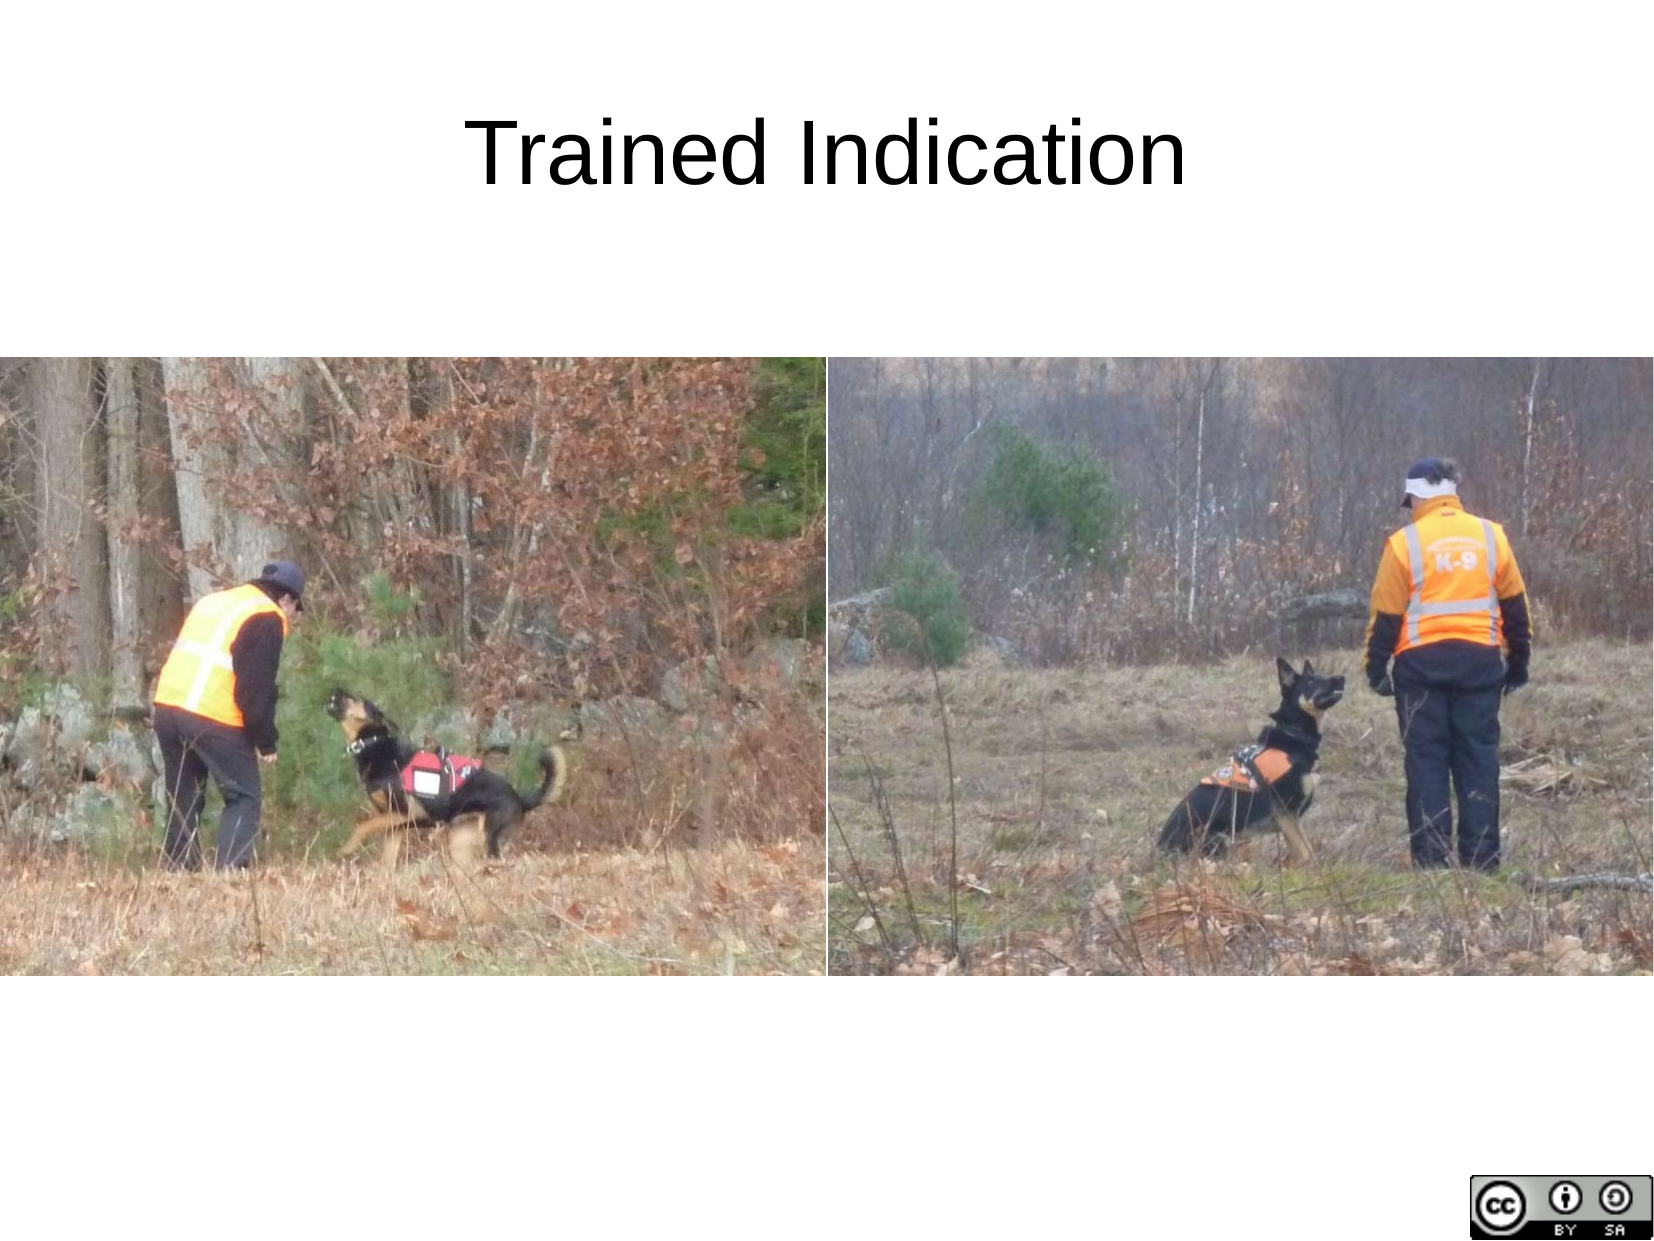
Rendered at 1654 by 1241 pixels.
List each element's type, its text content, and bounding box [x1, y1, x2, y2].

title Trained Indication [82, 49, 1571, 257]
picture [828, 357, 1654, 976]
picture [0, 357, 826, 976]
picture [1470, 1175, 1654, 1241]
